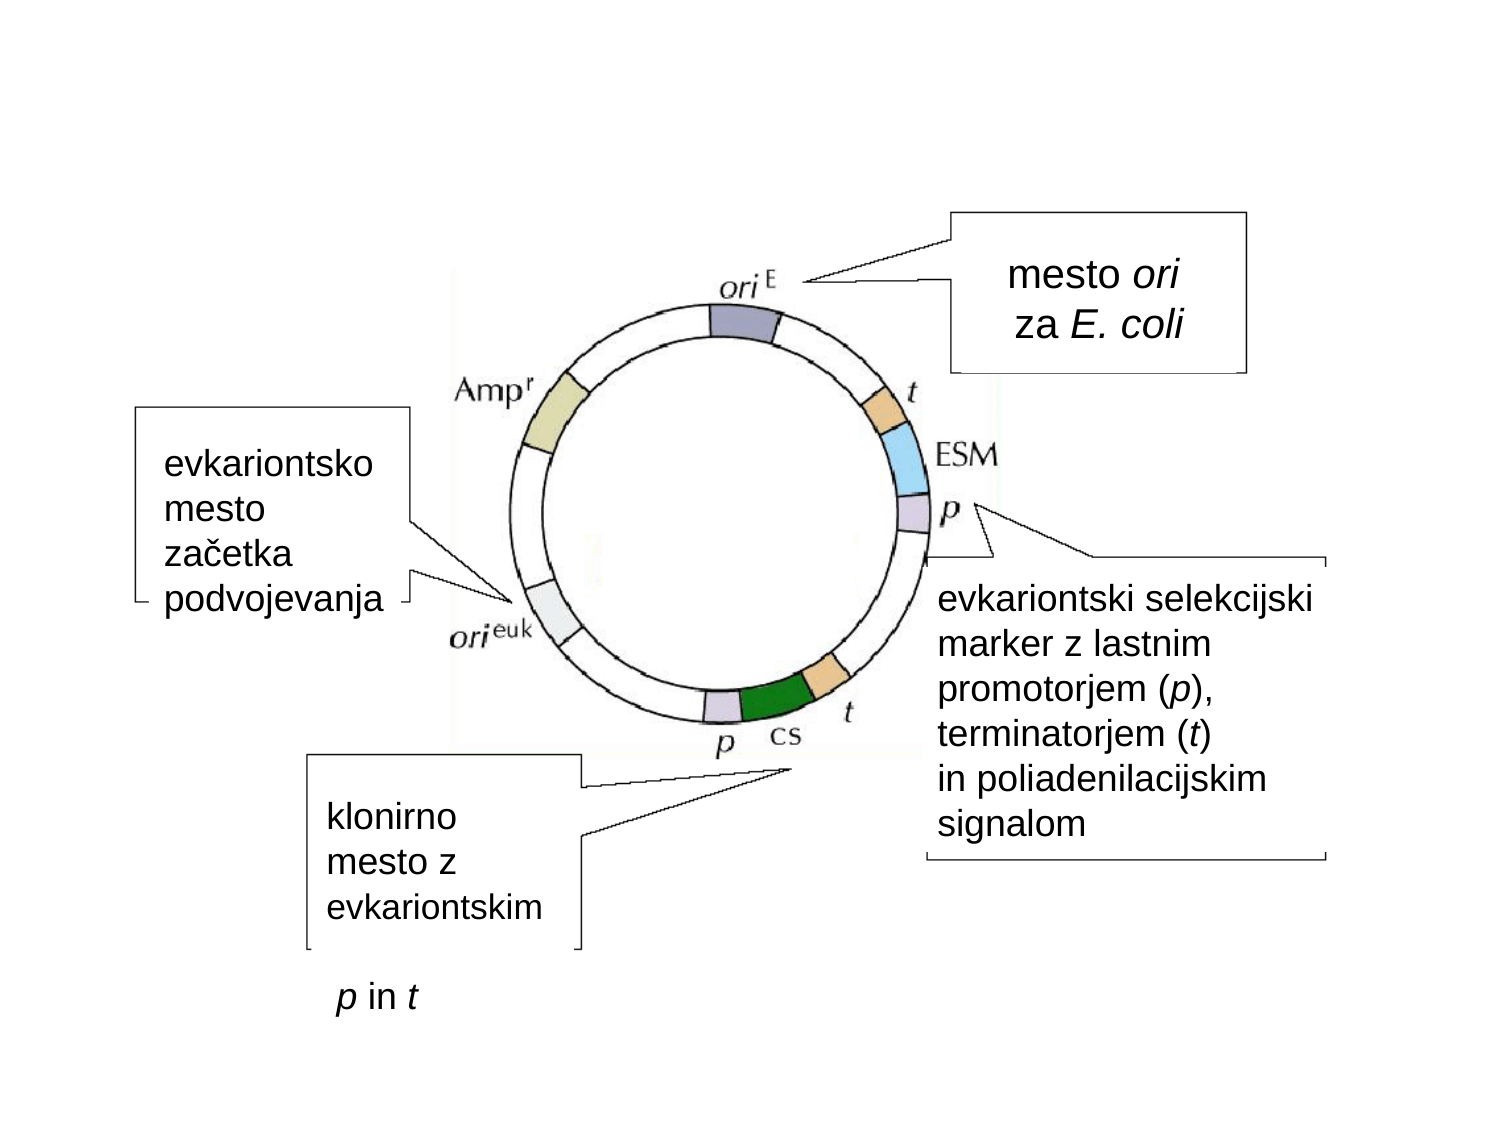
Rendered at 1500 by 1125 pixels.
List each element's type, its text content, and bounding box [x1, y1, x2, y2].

picture [123, 196, 1337, 962]
text_box evkariontsko mesto začetka podvojevanja [148, 431, 401, 647]
text_box mesto ori za E. coli [961, 219, 1237, 373]
text_box evkariontski selekcijski marker z lastnim promotorjem (p), terminatorjem (t) in poliadenilacijskim signalom [922, 567, 1329, 852]
text_box klonirno mesto z evkariontskim p in t [311, 784, 574, 1025]
